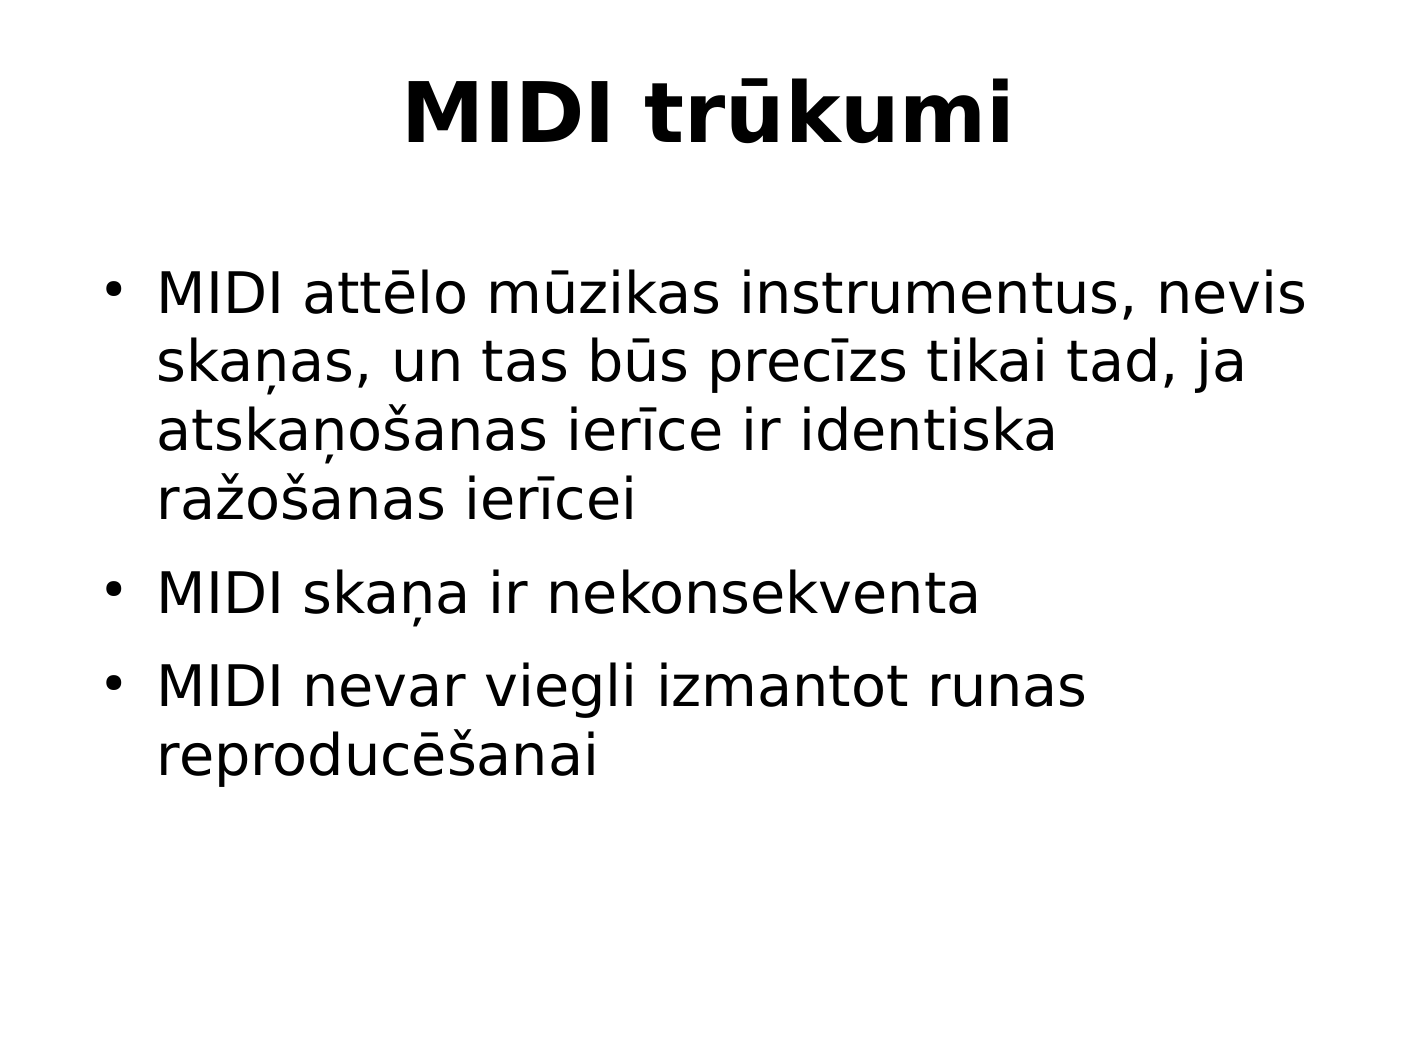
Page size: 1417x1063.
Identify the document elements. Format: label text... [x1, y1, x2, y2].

title MIDI trūkumi [70, 42, 1346, 168]
list MIDI attēlo mūzikas instrumentus, nevis skaņas, un tas būs precīzs tikai tad, ja atskaņošanas ierīce ir identiska ražošanas ierīcei MIDI skaņa ir nekonsekventa MIDI nevar viegli izmantot runas reproducēšanai [70, 248, 1346, 865]
